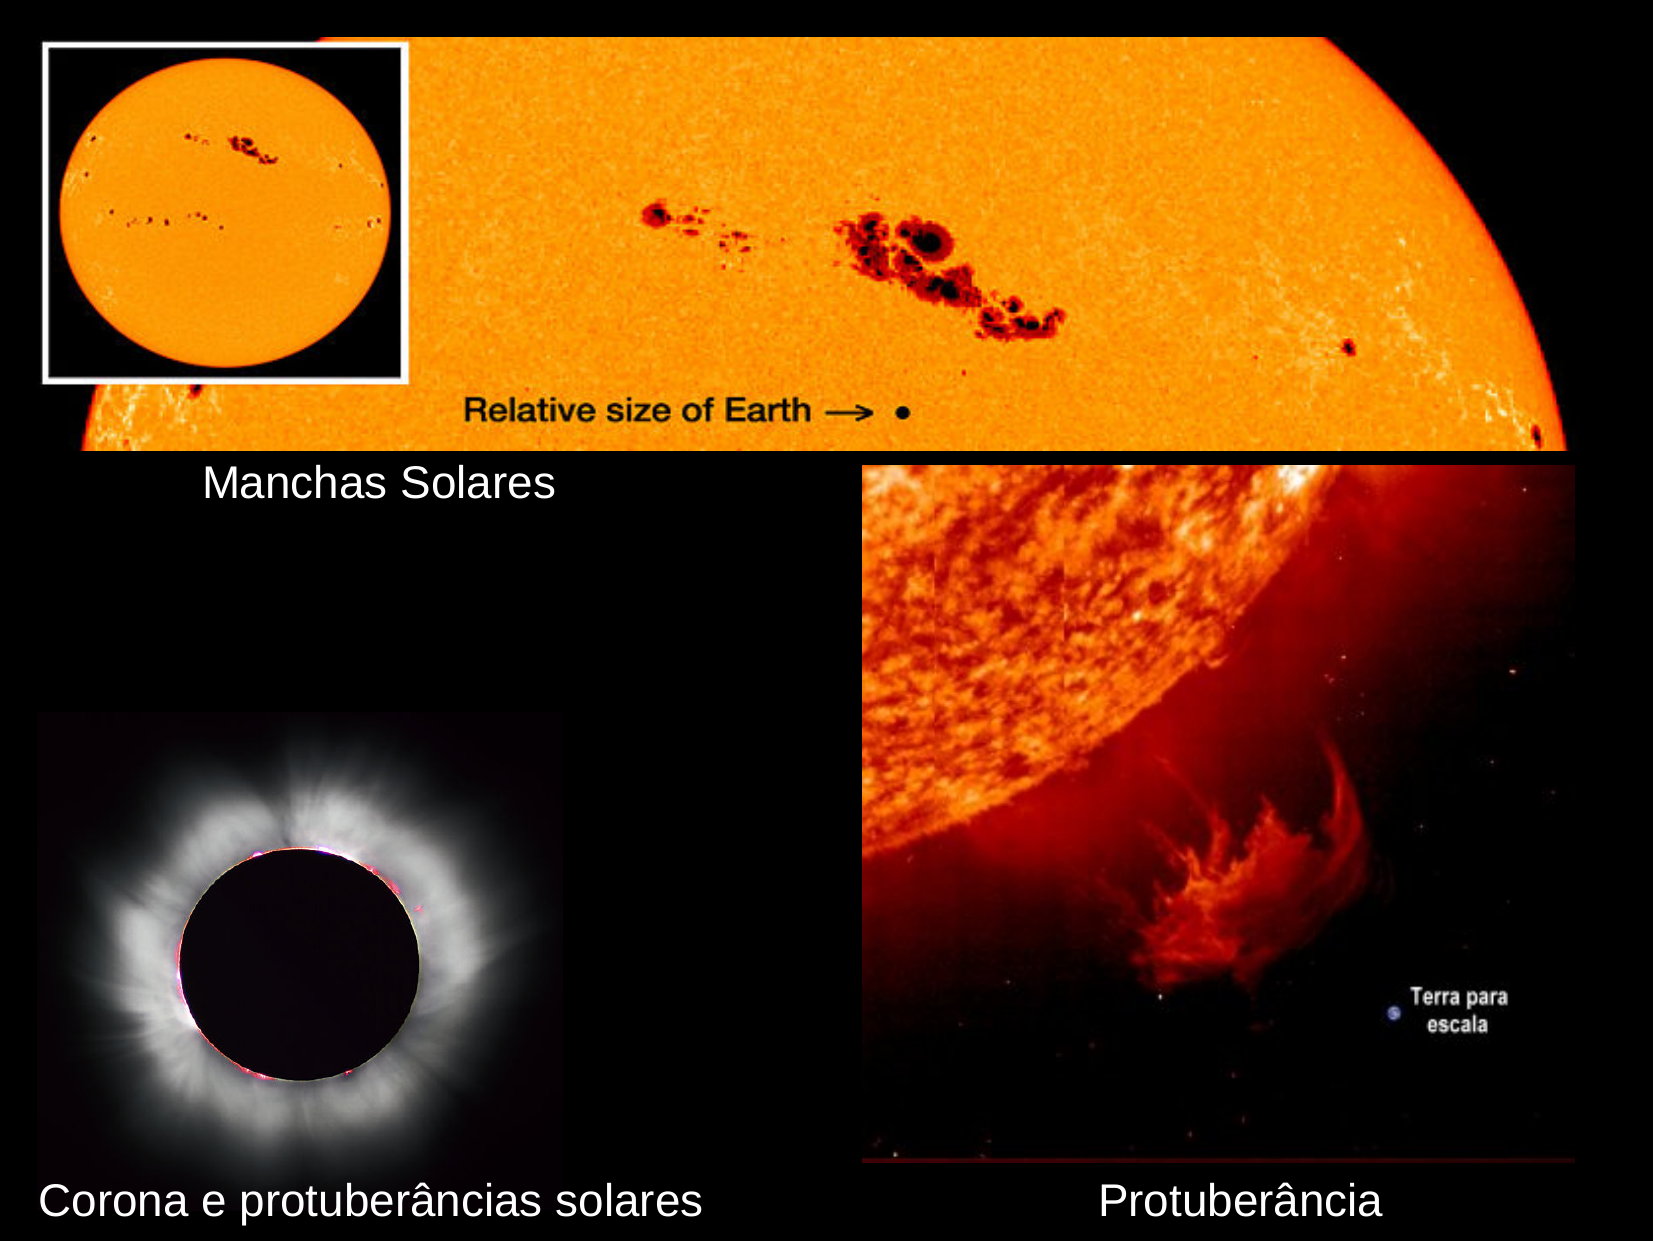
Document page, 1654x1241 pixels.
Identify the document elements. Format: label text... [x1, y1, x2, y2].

text_box Manchas Solares [187, 450, 572, 522]
text_box Corona e protuberâncias solares [23, 1167, 719, 1240]
picture [37, 37, 1612, 451]
text_box Protuberância [1083, 1167, 1399, 1240]
picture [862, 465, 1575, 1163]
picture [37, 712, 563, 1167]
